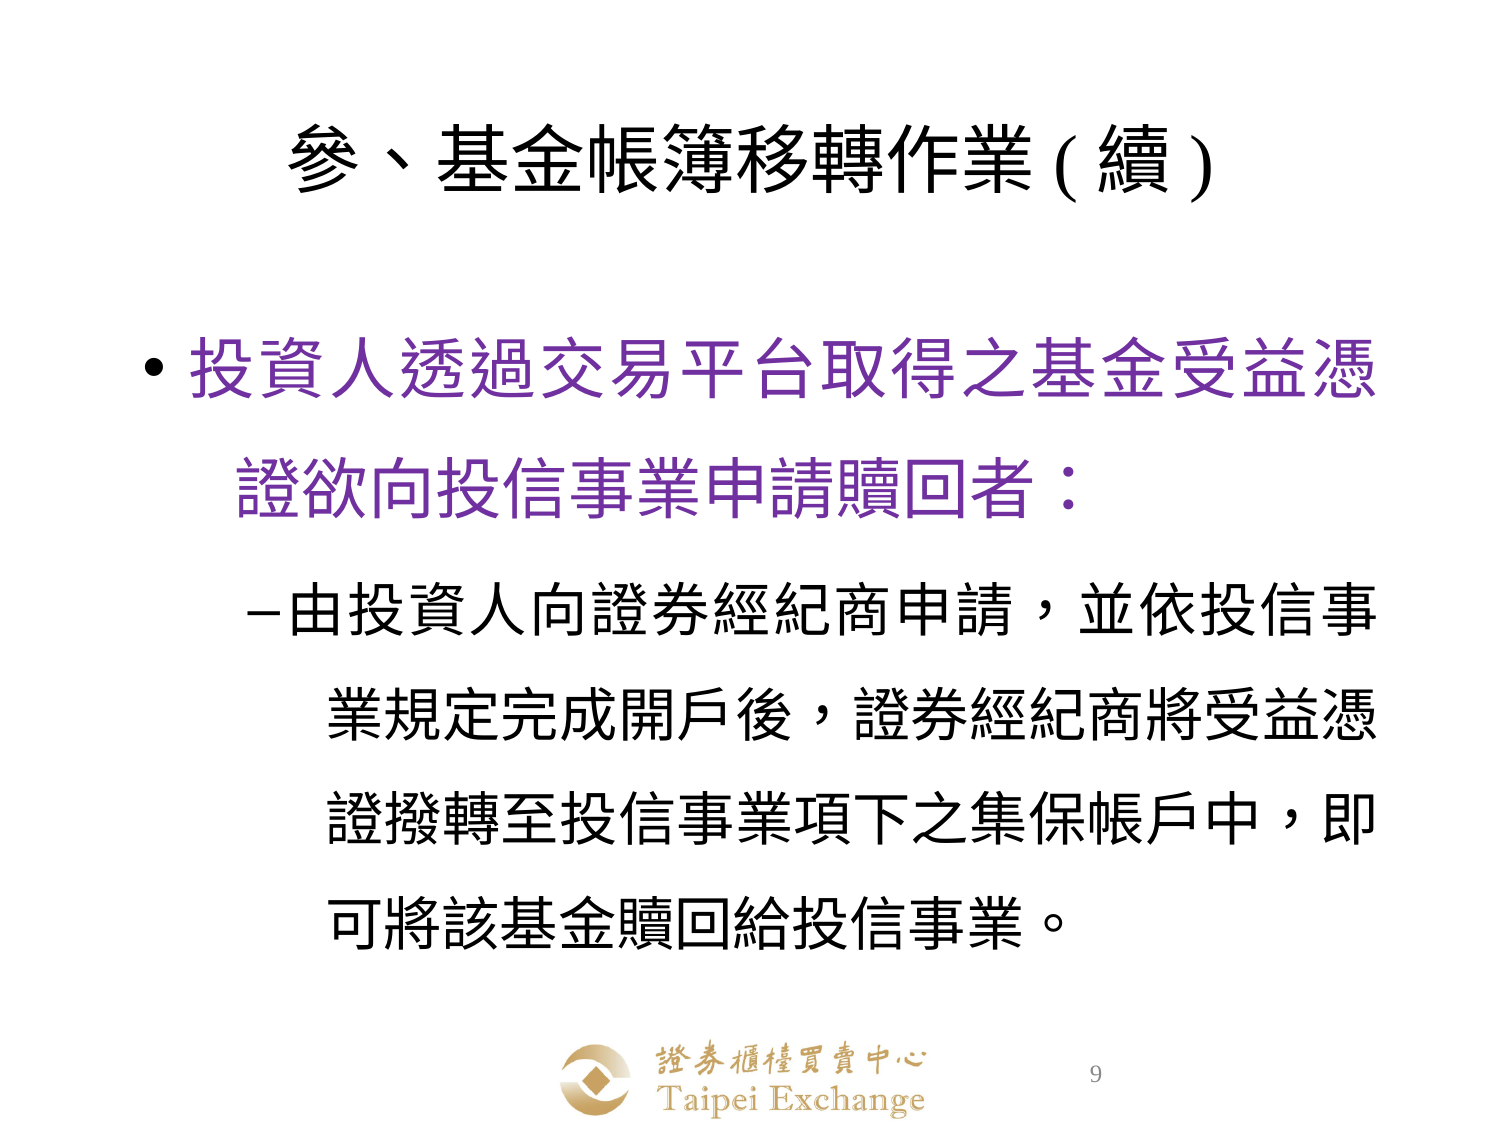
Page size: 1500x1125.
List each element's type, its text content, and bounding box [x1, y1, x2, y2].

list 投資人透過交易平台取得之基金受益憑證欲向投信事業申請贖回者： 由投資人向證券經紀商申請，並依投信事業規定完成開戶後，證券經紀商將受益憑證撥轉至投信事業項下之集保帳戶中，即可將該基金贖回給投信事業。 [100, 278, 1395, 993]
text_box [1074, 1042, 1426, 1103]
title 參、基金帳簿移轉作業(續) [103, 49, 1397, 267]
